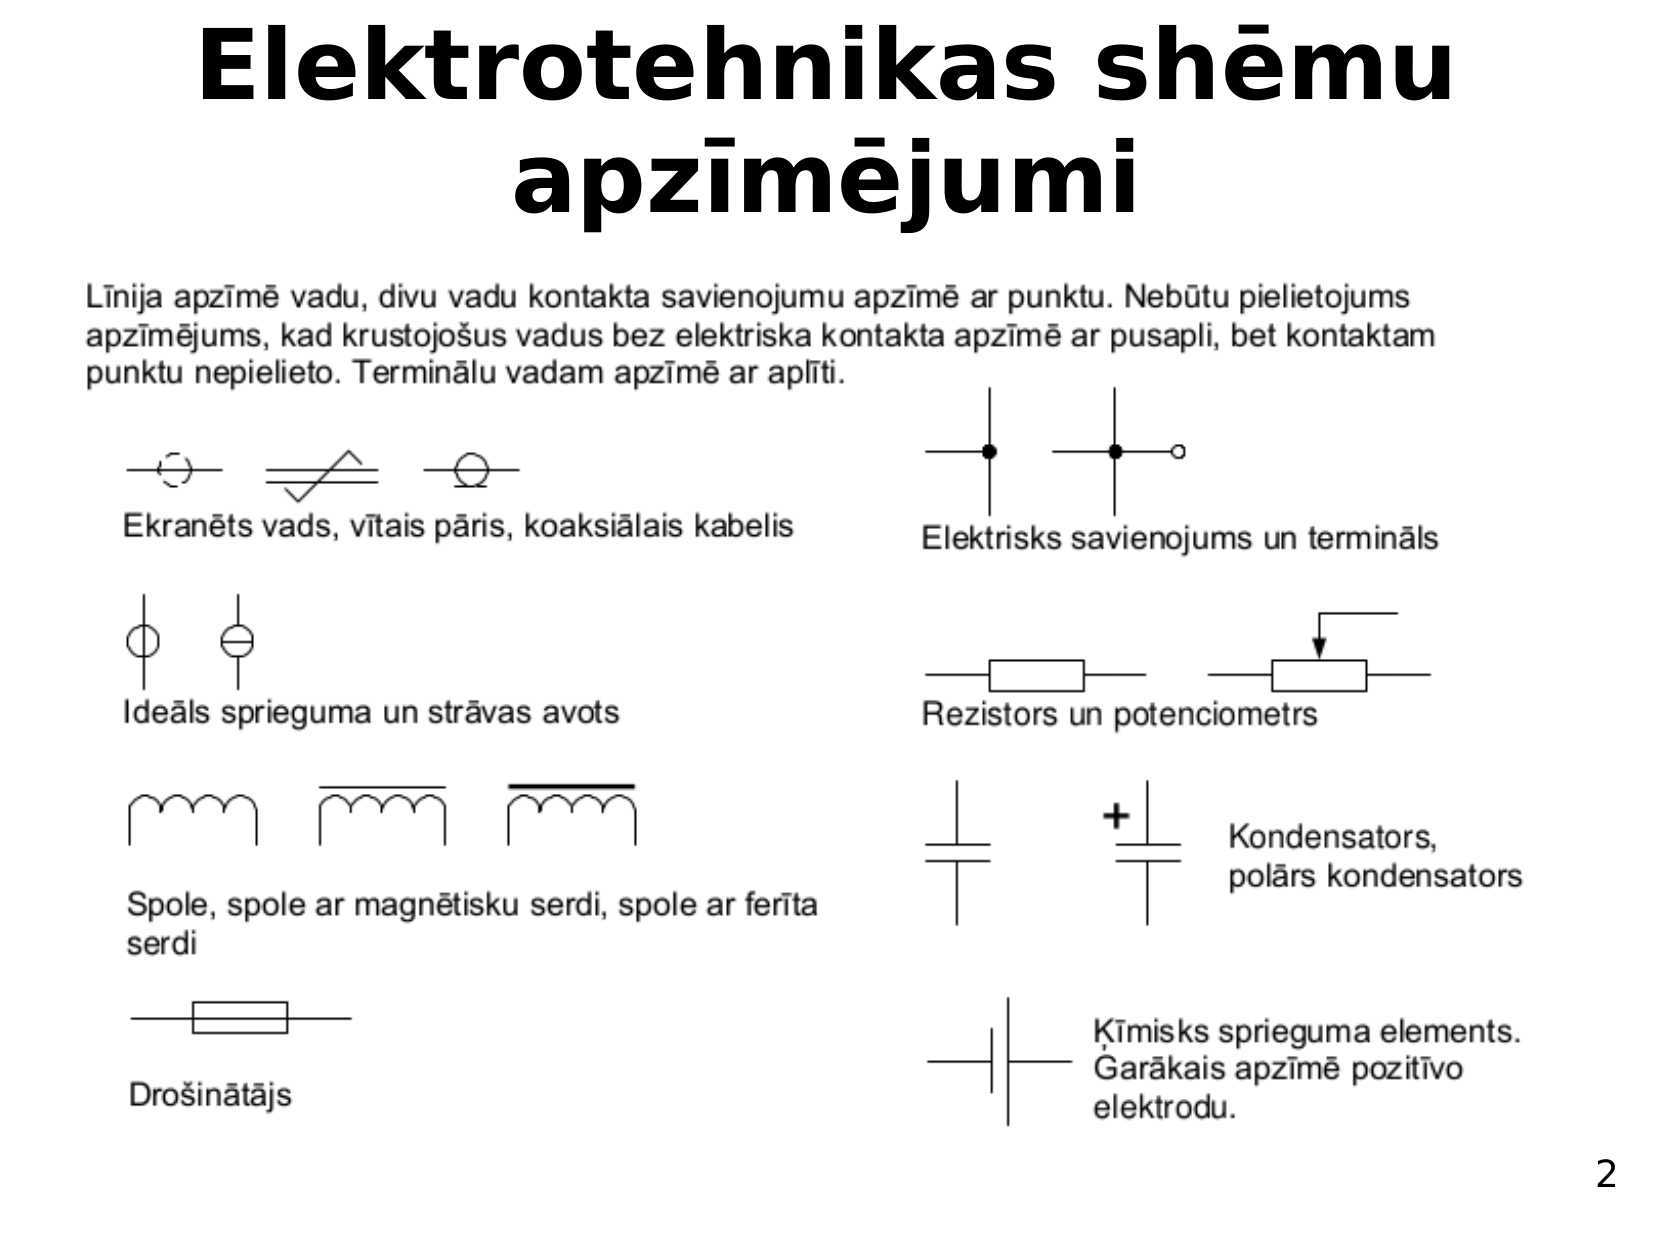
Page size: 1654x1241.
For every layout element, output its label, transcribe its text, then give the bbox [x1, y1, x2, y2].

title Elektrotehnikas shēmu apzīmējumi [82, 8, 1571, 236]
picture [82, 236, 1538, 1185]
